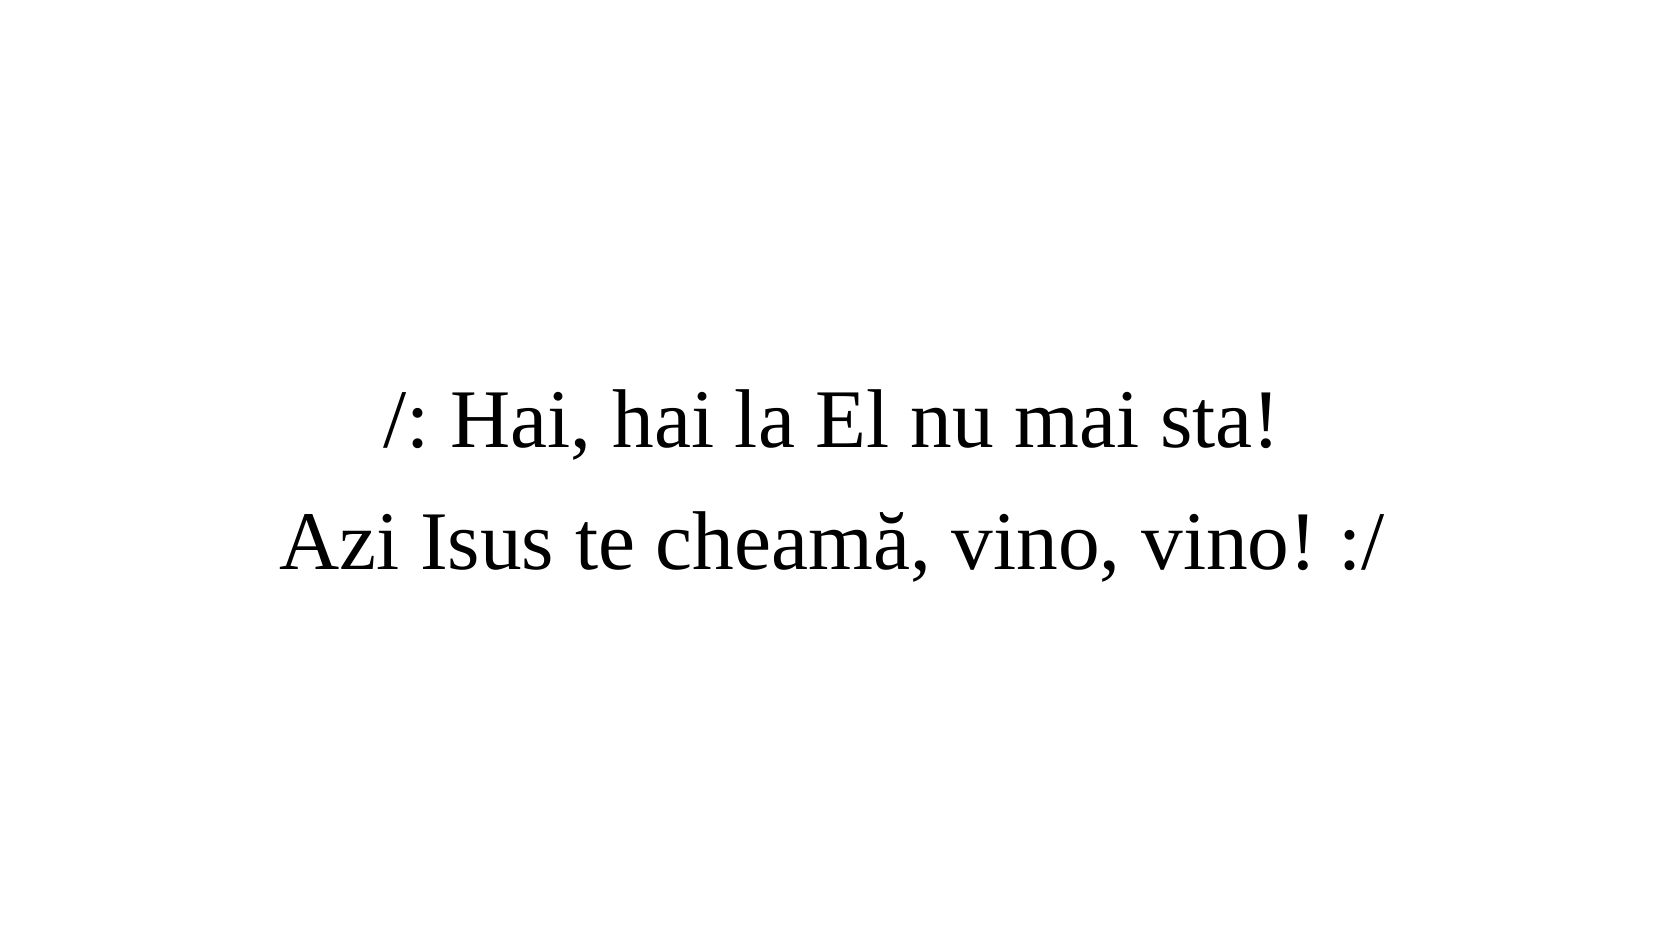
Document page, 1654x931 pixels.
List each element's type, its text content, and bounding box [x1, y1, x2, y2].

subtitle /: Hai, hai la El nu mai sta! Azi Isus te cheamă, vino, vino! :/ [94, 362, 1571, 588]
